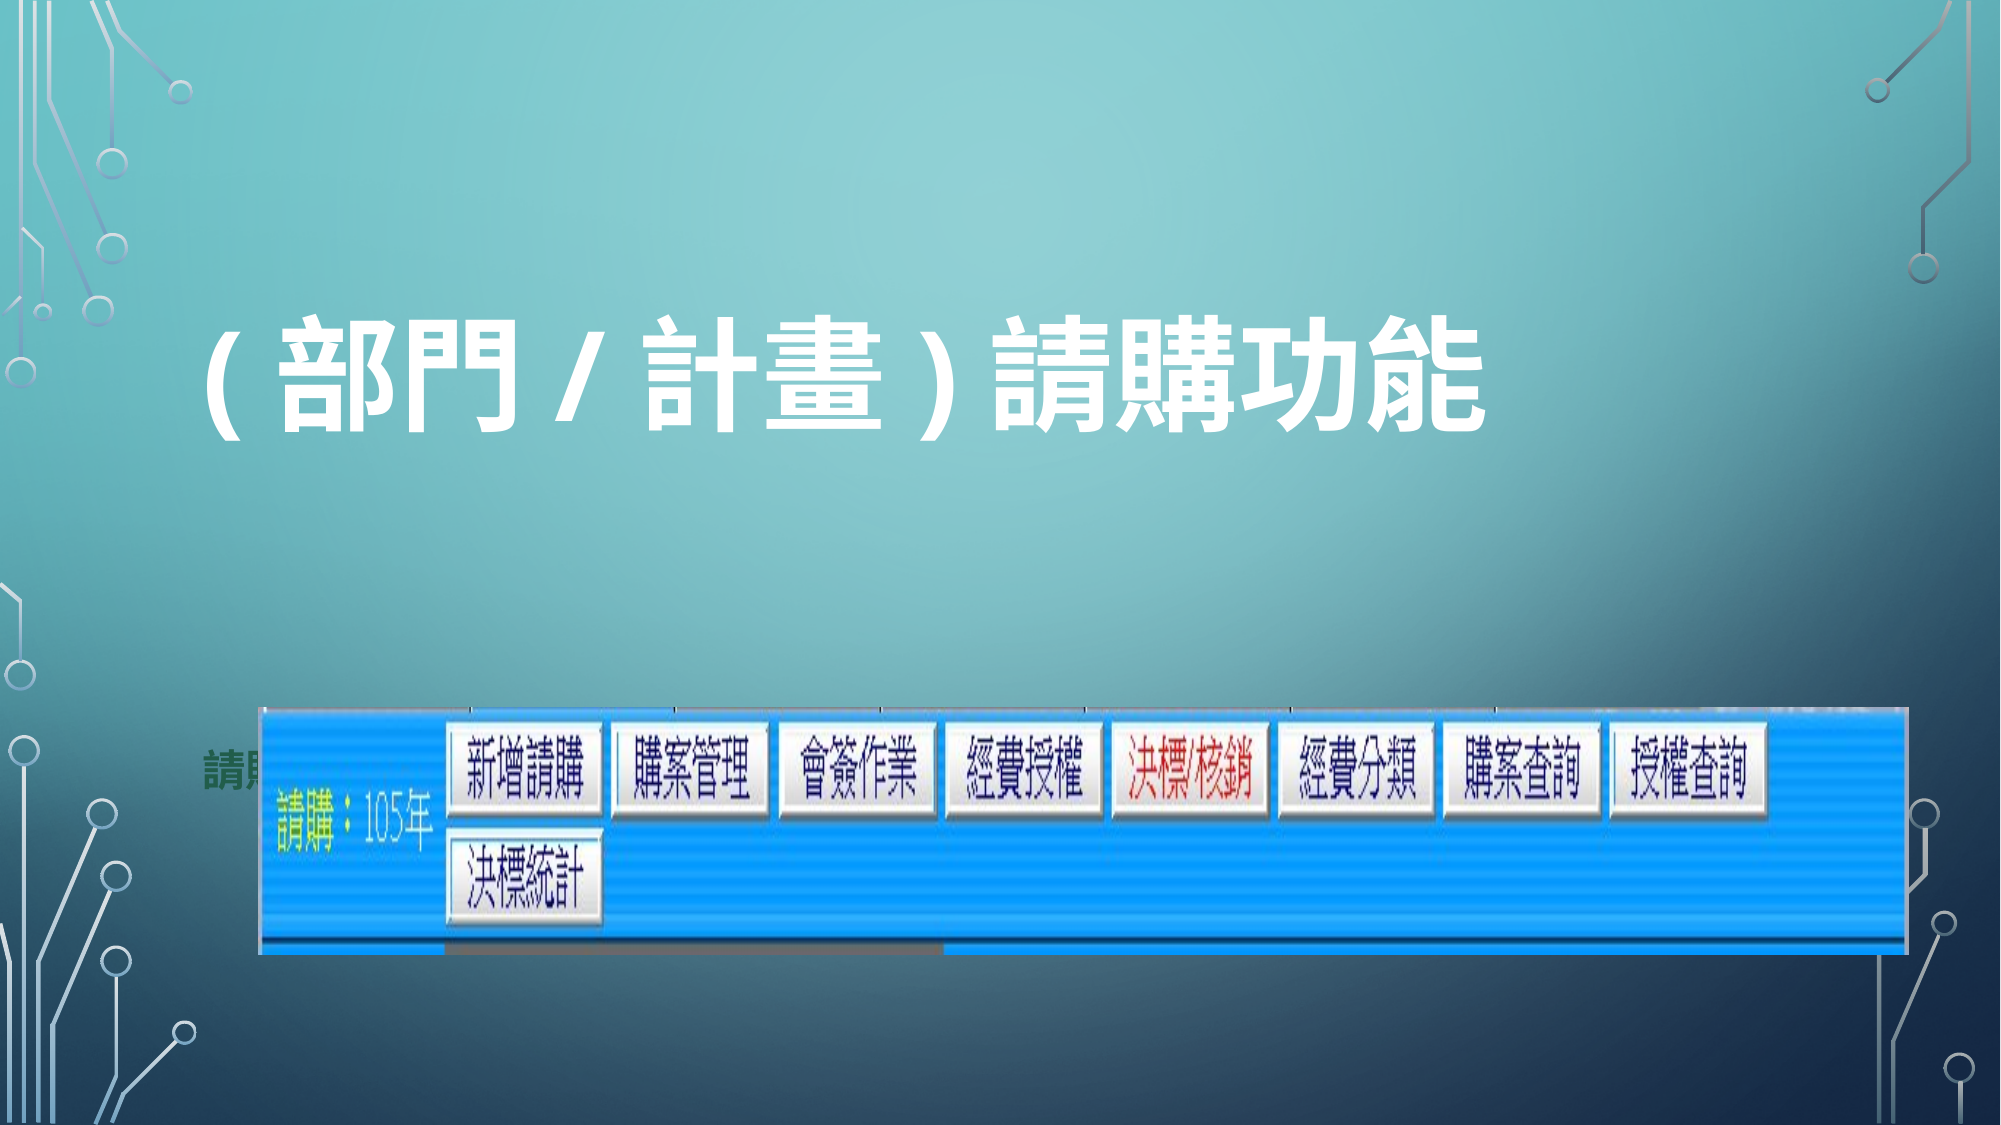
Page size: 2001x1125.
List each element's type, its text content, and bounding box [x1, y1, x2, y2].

title (部門/計畫)請購功能 [111, 79, 1914, 264]
picture [258, 707, 1909, 955]
list 請購功能：以下各按鈕為獨立作業功能項 『會簽作業』及『經費分類』限定為 部門經費 [258, 289, 1914, 759]
